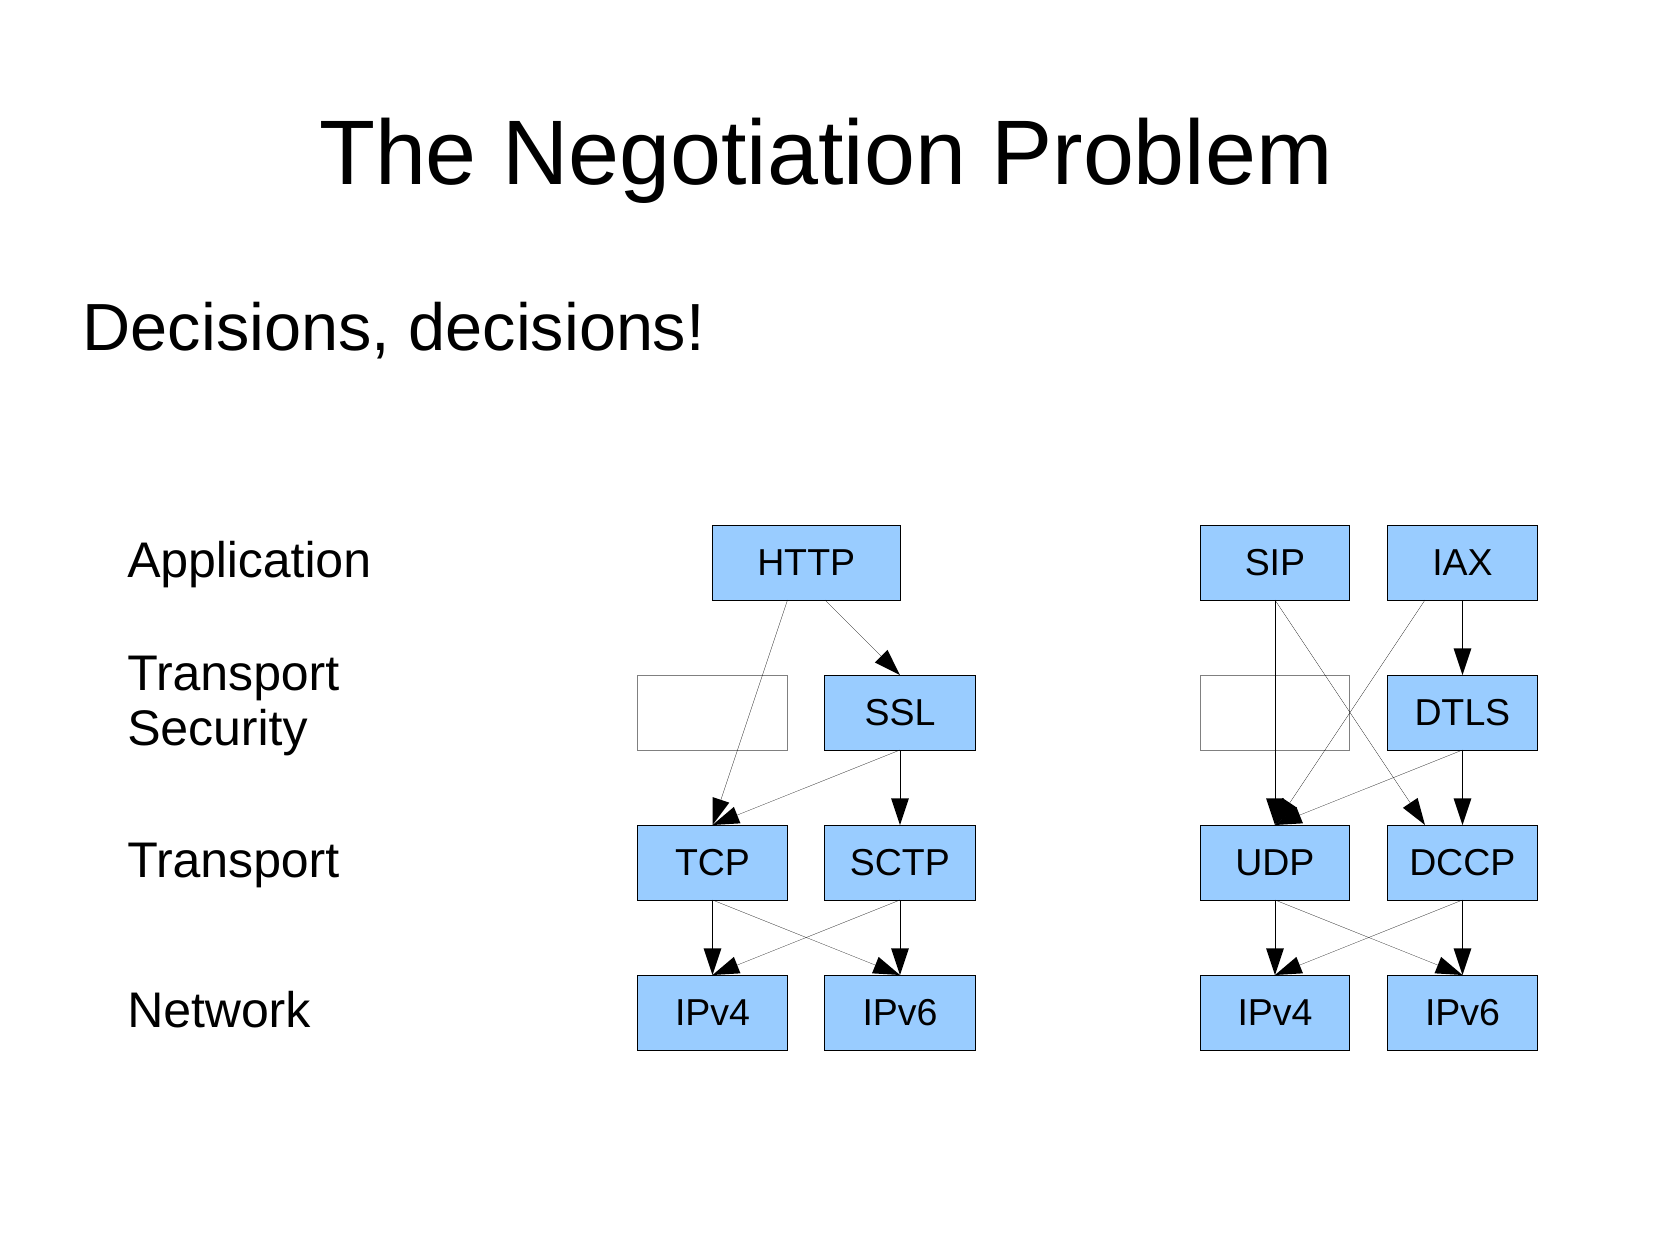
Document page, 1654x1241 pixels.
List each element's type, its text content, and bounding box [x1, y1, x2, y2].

text_box IPv4 [1200, 975, 1350, 1051]
text_box DCCP [1387, 825, 1538, 901]
text_box SSL [824, 675, 976, 751]
text_box TCP [637, 825, 788, 901]
text_box Application [112, 525, 413, 596]
text_box IAX [1387, 525, 1538, 601]
text_box DTLS [1387, 675, 1538, 751]
text_box SIP [1200, 525, 1350, 601]
text_box UDP [1200, 825, 1350, 901]
list Decisions, decisions! [82, 290, 1571, 1094]
text_box HTTP [712, 525, 901, 601]
title The Negotiation Problem [82, 49, 1571, 257]
text_box Transport Security [112, 637, 413, 764]
text_box SCTP [824, 825, 976, 901]
text_box Transport [112, 825, 406, 896]
text_box IPv6 [824, 975, 976, 1051]
text_box Network [112, 975, 413, 1046]
text_box IPv4 [637, 975, 788, 1051]
text_box IPv6 [1387, 975, 1538, 1051]
